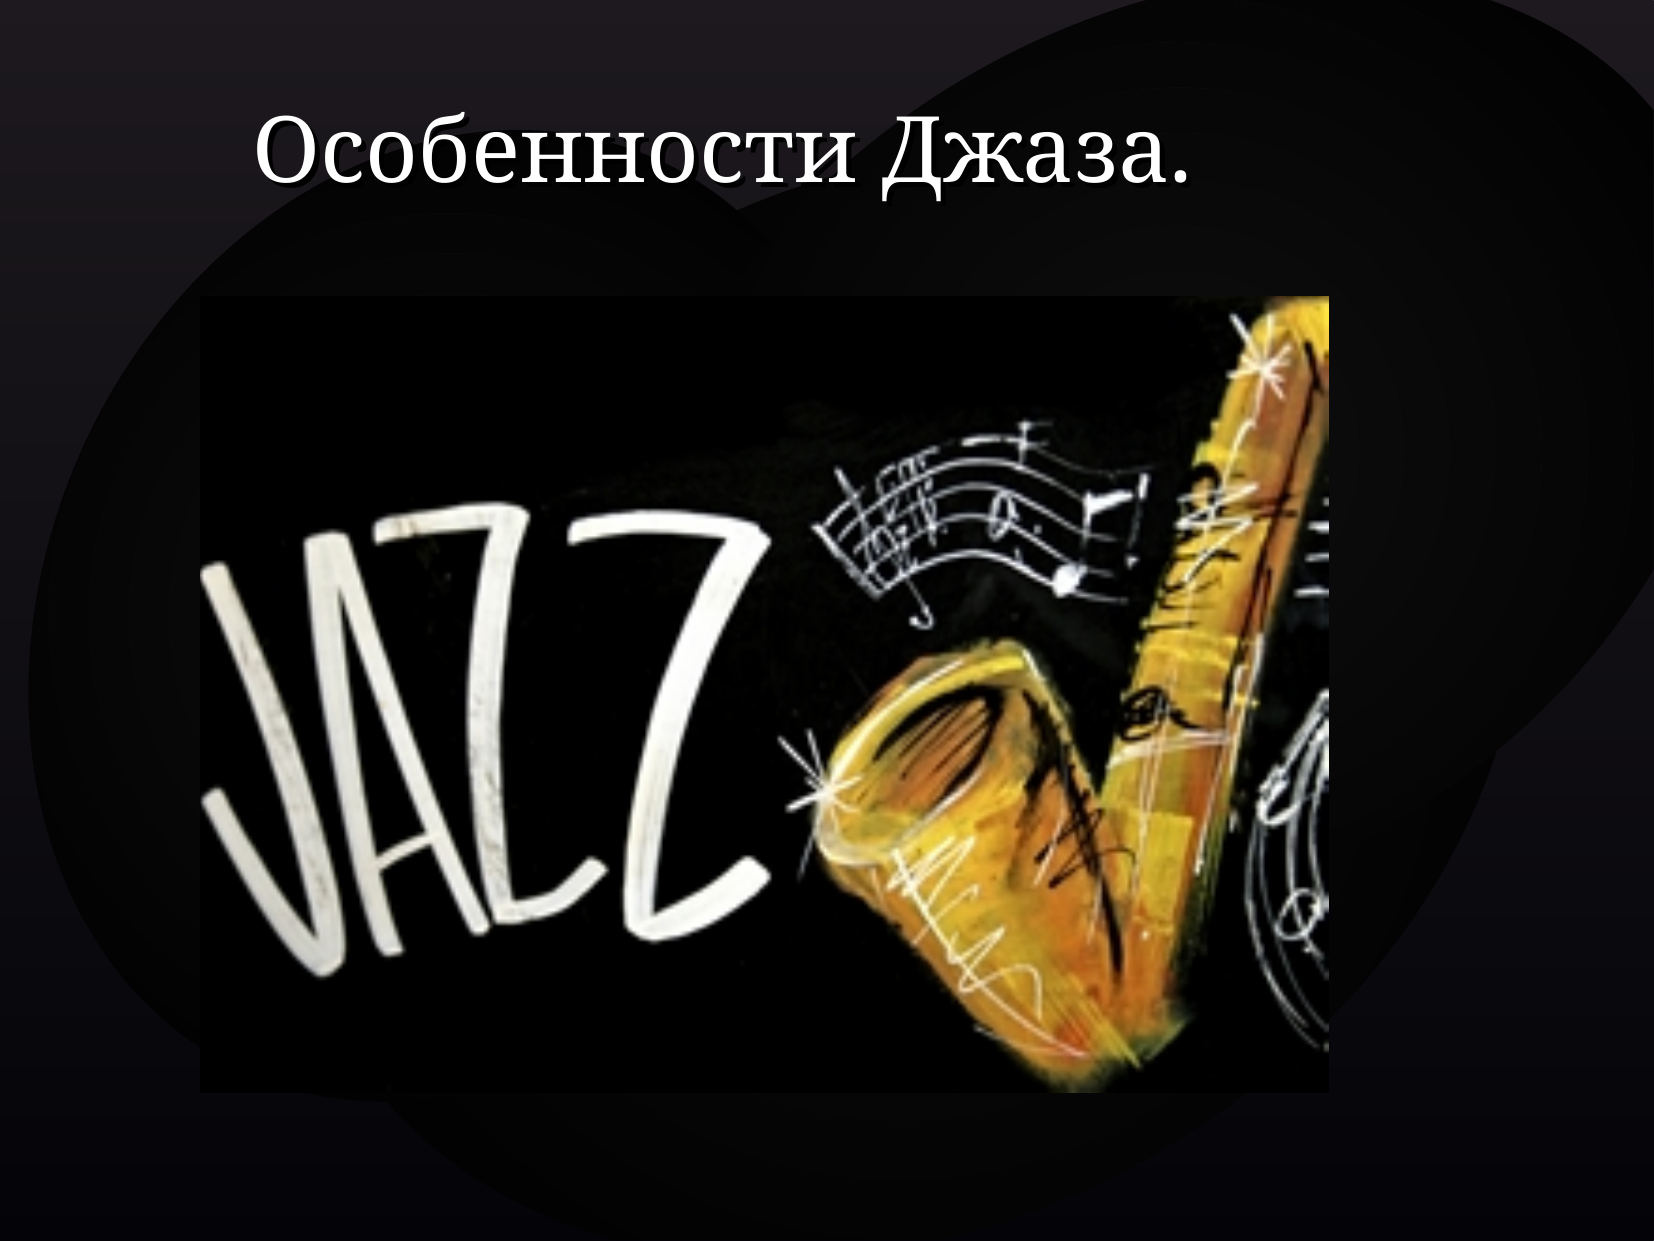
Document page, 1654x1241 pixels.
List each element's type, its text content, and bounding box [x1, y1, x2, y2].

picture [200, 296, 1329, 1093]
title Особенности Джаза. [236, 80, 1489, 209]
